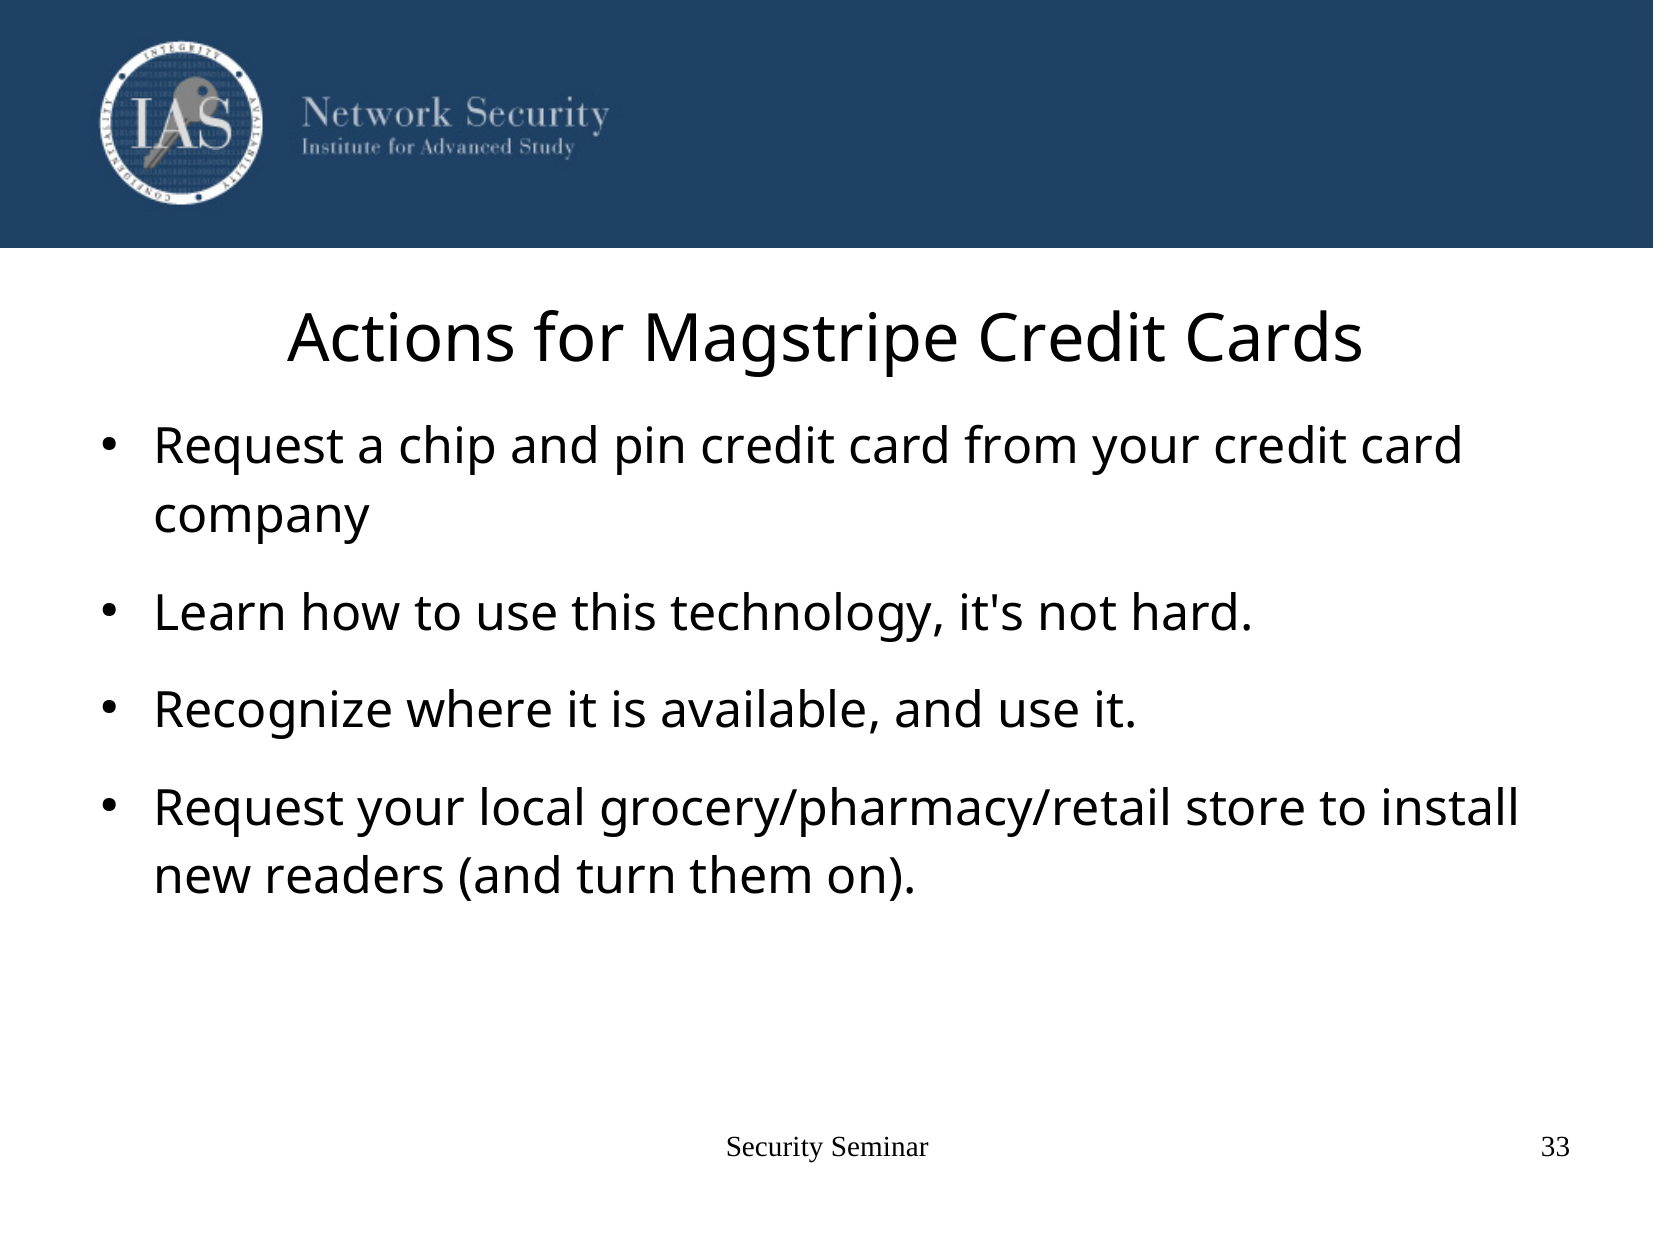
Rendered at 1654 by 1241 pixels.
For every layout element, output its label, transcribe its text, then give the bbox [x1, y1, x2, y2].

picture [0, 0, 1653, 248]
list Actions for Magstripe Credit Cards Request a chip and pin credit card from your credit card company Learn how to use this technology, it's not hard. Recognize where it is available, and use it. Request your local grocery/pharmacy/retail store to install new readers (and turn them on). [82, 290, 1571, 1109]
